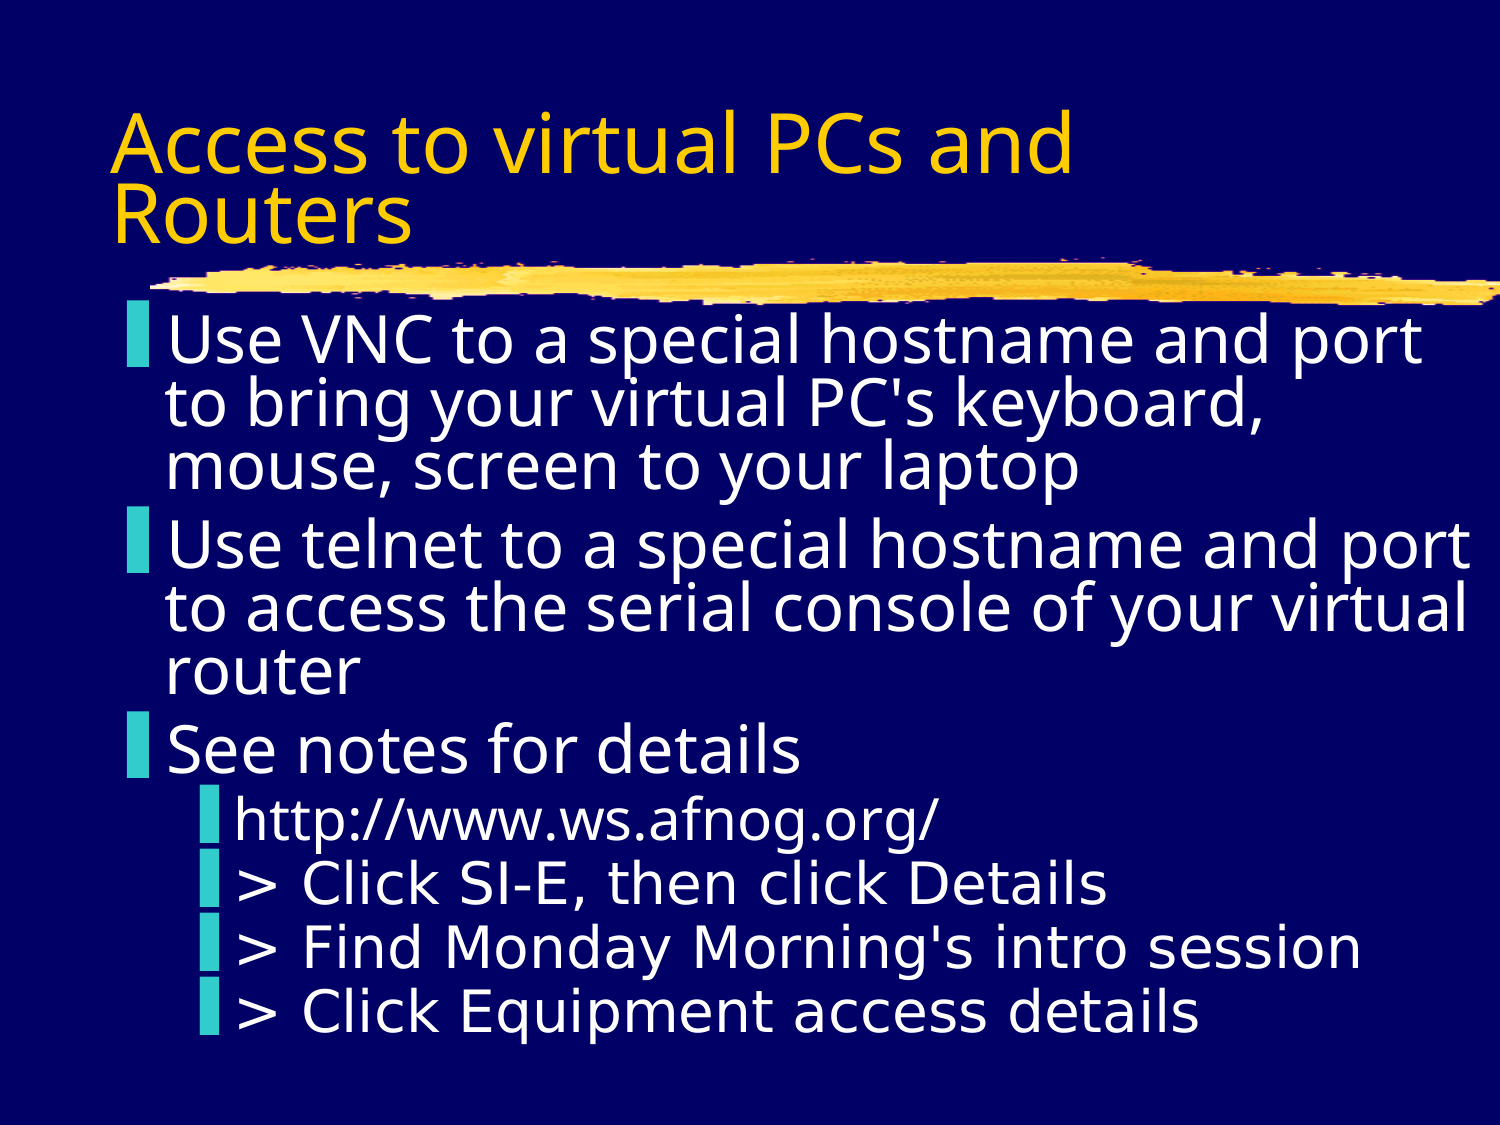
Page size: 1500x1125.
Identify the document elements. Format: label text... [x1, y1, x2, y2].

list Use VNC to a special hostname and port to bring your virtual PC's keyboard, mouse, screen to your laptop Use telnet to a special hostname and port to access the serial console of your virtual router See notes for details http://www.ws.afnog.org/ > Click SI-E, then click Details > Find Monday Morning's intro session > Click Equipment access details [110, 312, 1477, 1123]
title Access to virtual PCs and Routers [110, 78, 1391, 297]
picture [150, 252, 1500, 316]
